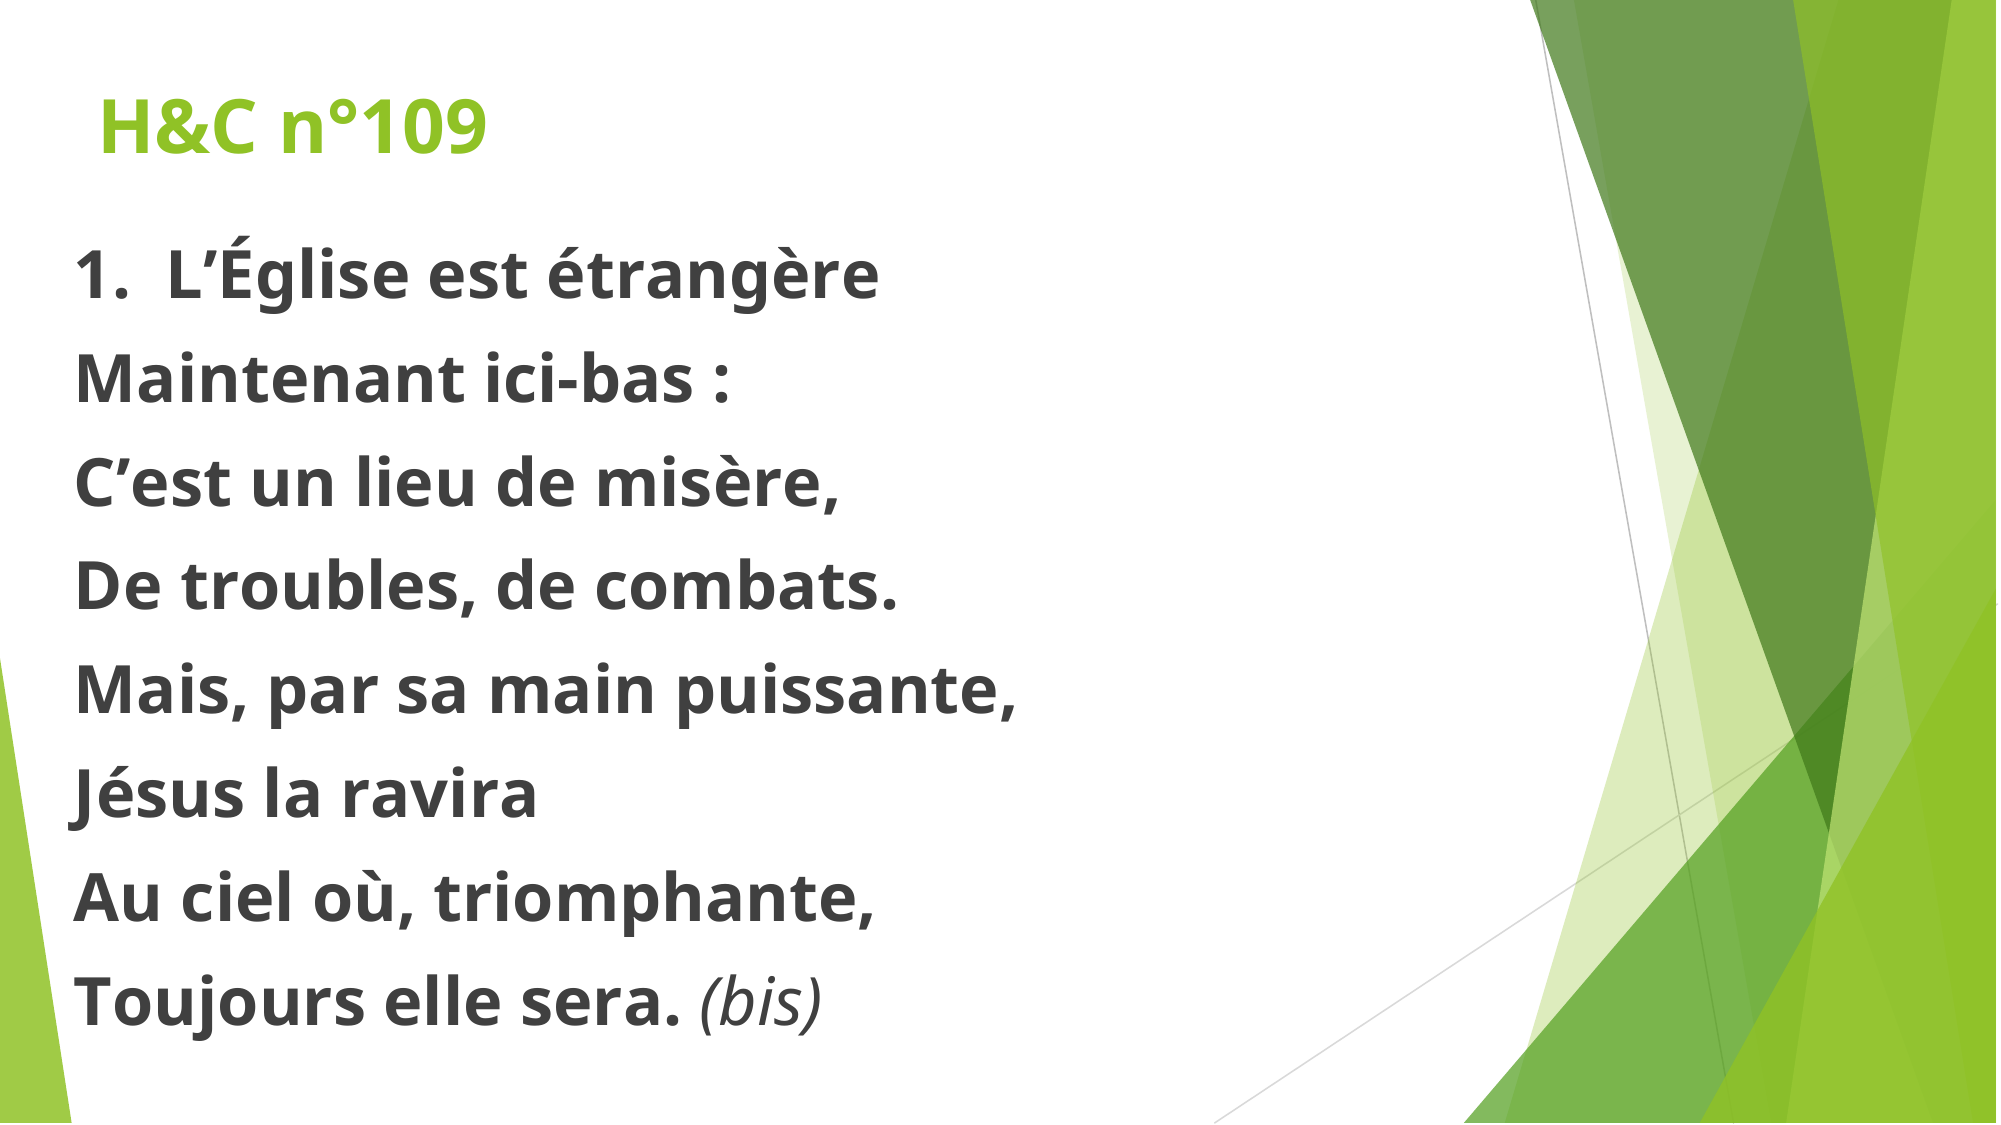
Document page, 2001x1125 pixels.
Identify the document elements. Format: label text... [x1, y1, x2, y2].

text_box H&C n°109 [82, 70, 1522, 178]
text_box 1. L’Église est étrangère Maintenant ici-bas : C’est un lieu de misère, De troubles, de combats. Mais, par sa main puissante, Jésus la ravira Au ciel où, triomphante, Toujours elle sera. (bis) [59, 212, 2001, 1037]
